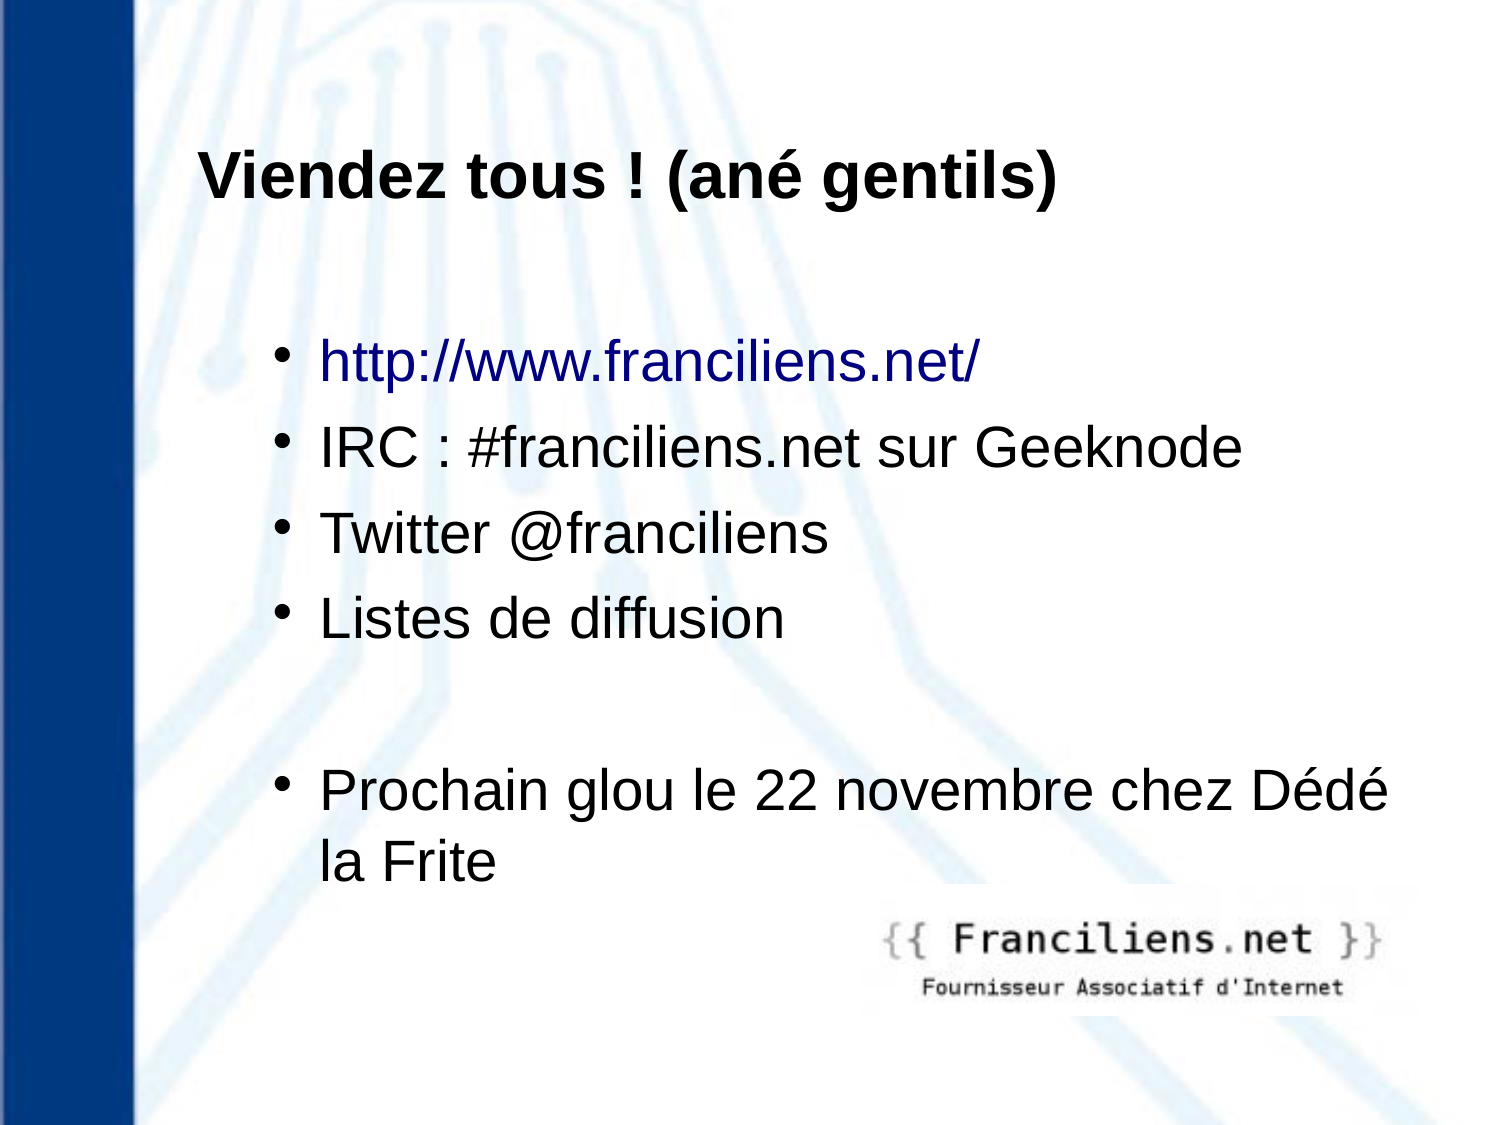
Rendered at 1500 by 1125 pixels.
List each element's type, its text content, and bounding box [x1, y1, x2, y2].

list Viendez tous ! (ané gentils) http://www.franciliens.net/ IRC : #franciliens.net sur Geeknode Twitter @franciliens Listes de diffusion Prochain glou le 22 novembre chez Dédé la Frite [183, 124, 1425, 902]
picture [0, 0, 1500, 1125]
